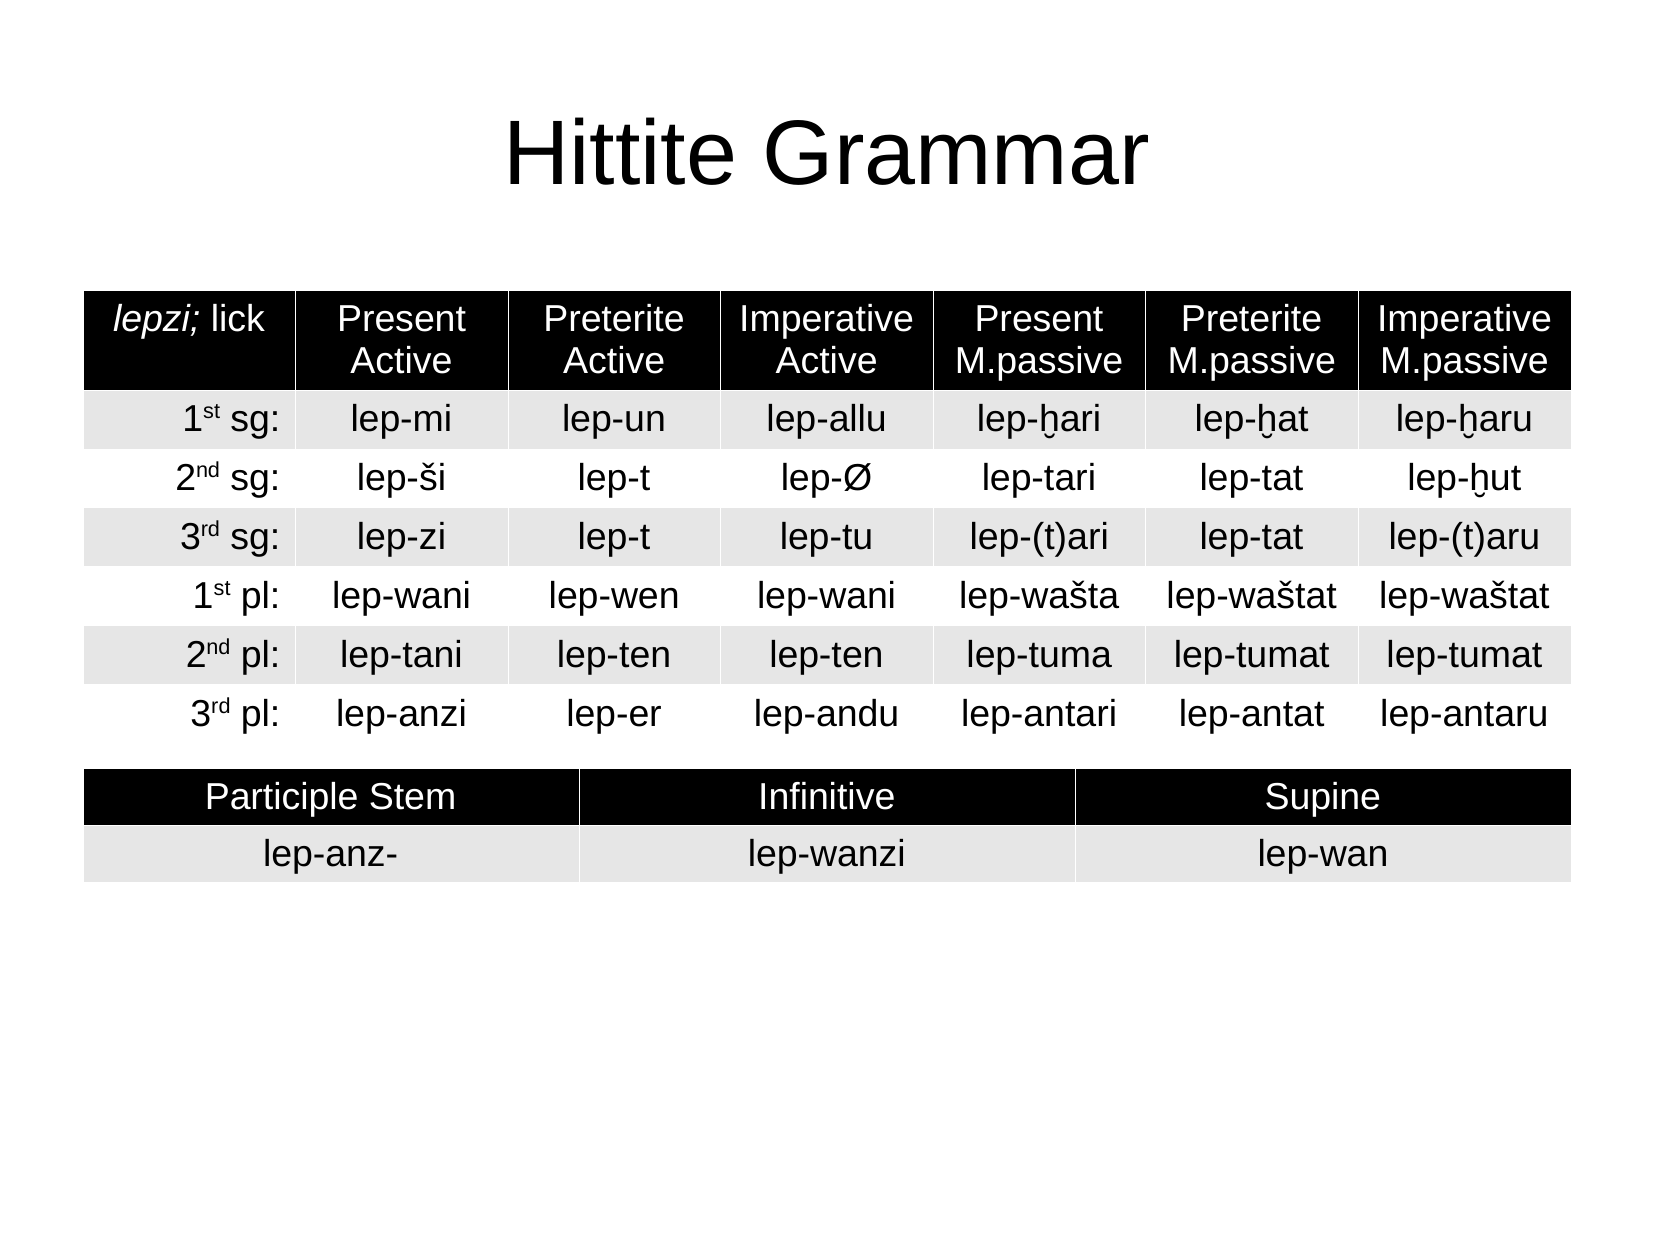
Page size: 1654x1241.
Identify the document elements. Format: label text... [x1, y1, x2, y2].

table_cell lep-wen [509, 567, 720, 625]
table_header Imperative Active [721, 291, 933, 390]
table_cell 2nd sg: [84, 450, 295, 507]
table_header Imperative M.passive [1359, 291, 1571, 390]
table_cell lep-allu [721, 391, 933, 449]
table_cell lep-waštat [1146, 567, 1358, 625]
table_cell lep-tuma [934, 626, 1145, 684]
title Hittite Grammar [82, 49, 1571, 257]
table_cell lep-wani [721, 567, 933, 625]
table_header Participle Stem [84, 769, 579, 825]
table_cell 1st pl: [84, 567, 295, 625]
table_cell lep-wašta [934, 567, 1145, 625]
table_cell lep-ši [296, 450, 508, 507]
table_cell 2nd pl: [84, 626, 295, 684]
table_cell lep-ten [509, 626, 720, 684]
table_cell lep-t [509, 508, 720, 566]
table_cell lep-tani [296, 626, 508, 684]
table_cell lep-(t)aru [1359, 508, 1571, 566]
table_cell lep-andu [721, 685, 933, 743]
table_cell lep-tumat [1146, 626, 1358, 684]
table_cell lep-t [509, 450, 720, 507]
table_cell lep-antari [934, 685, 1145, 743]
table_header Supine [1076, 769, 1571, 825]
table_cell lep-ḫat [1146, 391, 1358, 449]
table_cell lep-wani [296, 567, 508, 625]
table_cell lep-tu [721, 508, 933, 566]
table_cell lep-anz- [84, 826, 579, 882]
table_cell lep-tari [934, 450, 1145, 507]
table_cell 1st sg: [84, 391, 295, 449]
table_cell lep-ḫut [1359, 450, 1571, 507]
table_cell lep-zi [296, 508, 508, 566]
table_cell 3rd sg: [84, 508, 295, 566]
table_cell lep-waštat [1359, 567, 1571, 625]
table_cell lep-(t)ari [934, 508, 1145, 566]
table_cell lep-er [509, 685, 720, 743]
table_cell lep-wan [1076, 826, 1571, 882]
table_cell lep-tumat [1359, 626, 1571, 684]
table_cell lep-antat [1146, 685, 1358, 743]
table_cell lep-mi [296, 391, 508, 449]
table_header Present Active [296, 291, 508, 390]
table_cell lep-tat [1146, 508, 1358, 566]
table_cell lep-ḫaru [1359, 391, 1571, 449]
table_header Preterite M.passive [1146, 291, 1358, 390]
table_header Infinitive [580, 769, 1075, 825]
table_cell lep-un [509, 391, 720, 449]
table_header lepzi; lick [84, 291, 295, 390]
table_cell lep-anzi [296, 685, 508, 743]
table_cell lep-ten [721, 626, 933, 684]
table_cell lep-antaru [1359, 685, 1571, 743]
table_cell 3rd pl: [84, 685, 295, 743]
table_header Present M.passive [934, 291, 1145, 390]
table_cell lep-Ø [721, 450, 933, 507]
table_cell lep-wanzi [580, 826, 1075, 882]
table_header Preterite Active [509, 291, 720, 390]
table_cell lep-tat [1146, 450, 1358, 507]
table_cell lep-ḫari [934, 391, 1145, 449]
